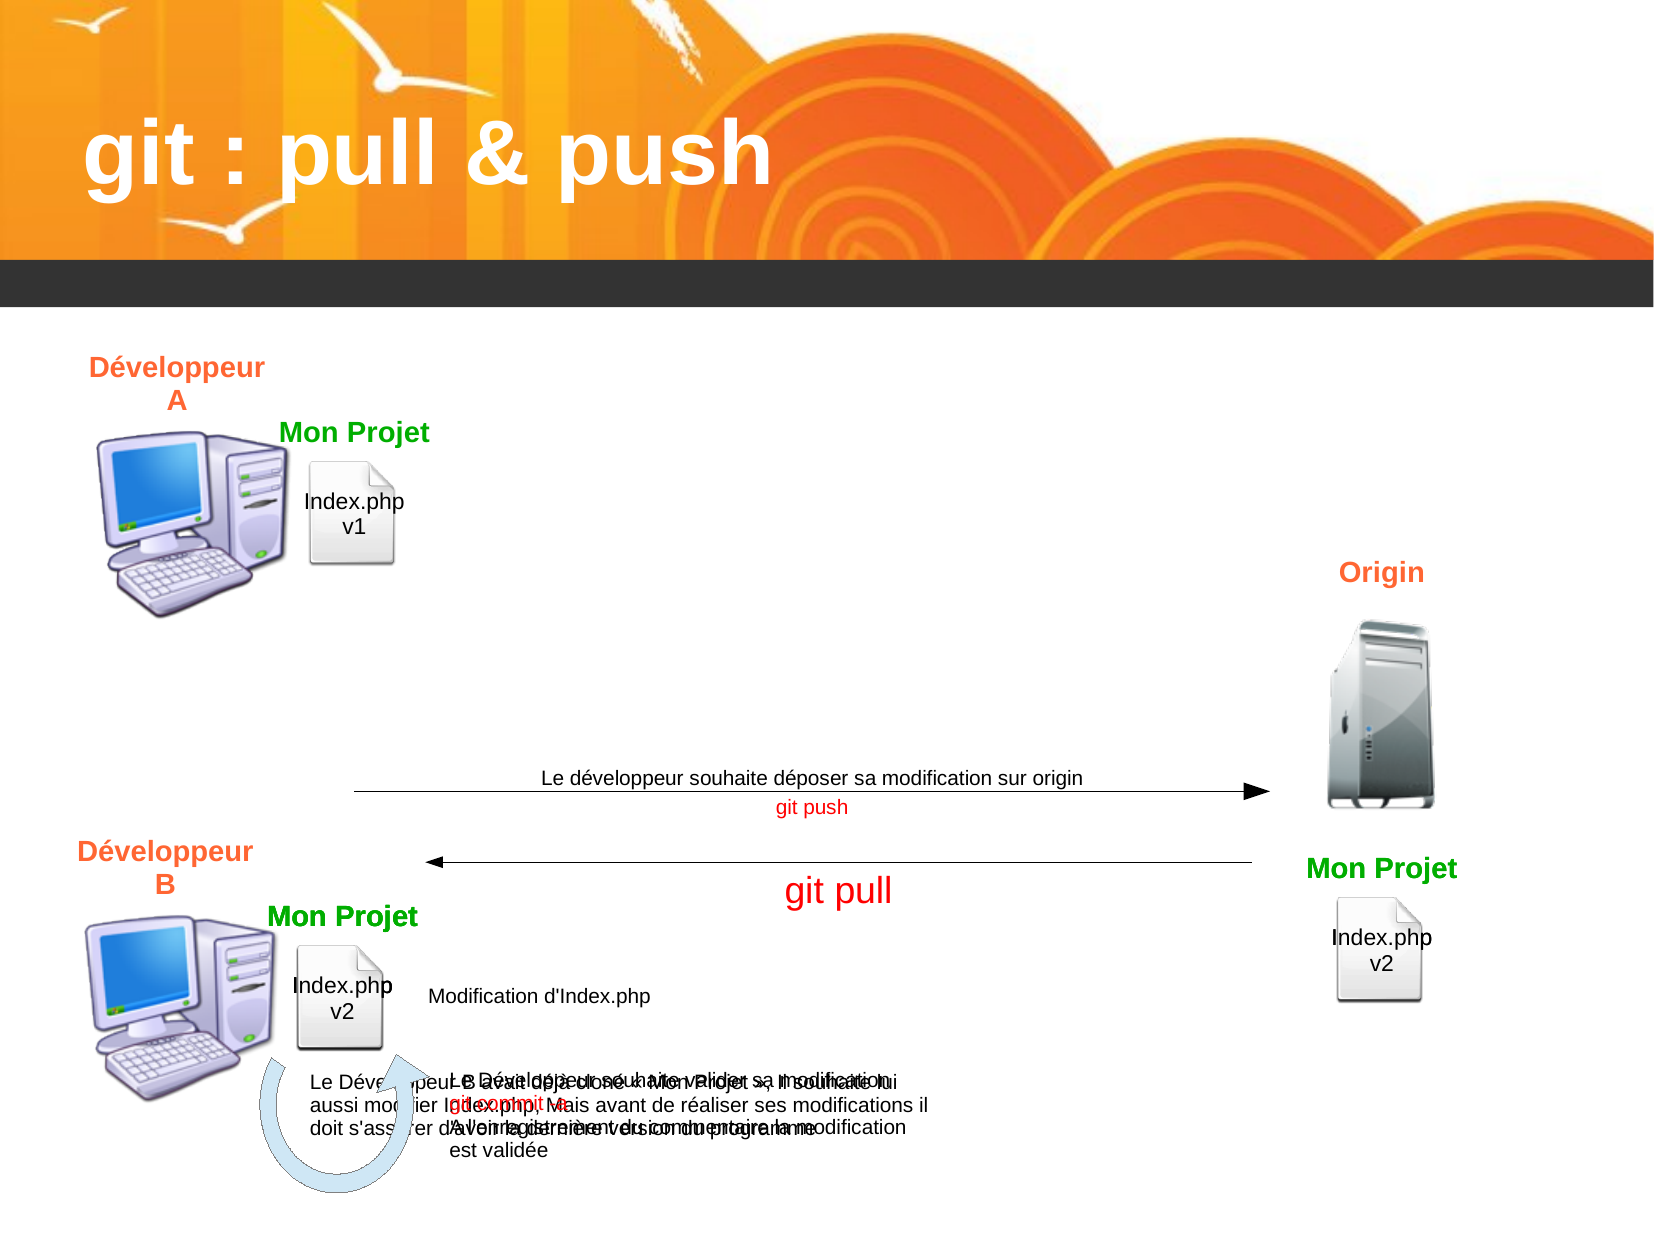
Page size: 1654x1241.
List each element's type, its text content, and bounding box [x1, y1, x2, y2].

text_box Origin [1263, 531, 1501, 615]
picture [1329, 897, 1435, 909]
text_box Mon Projet [1263, 826, 1501, 910]
picture [82, 910, 283, 1110]
picture [301, 461, 408, 472]
text_box Index.php v2 [283, 957, 402, 1040]
picture [94, 425, 295, 626]
text_box Le développeur souhaite déposer sa modification sur origin [864, 792, 1099, 798]
text_box Index.php v1 [295, 472, 414, 556]
text_box Le développeur souhaite déposer sa modification sur origin [526, 792, 761, 798]
text_box Mon Projet [224, 874, 461, 958]
text_box Développeur A [59, 342, 296, 426]
text_box Le développeur souhaite déposer sa modification sur origin [526, 759, 1099, 791]
picture [289, 945, 396, 957]
picture [277, 1075, 283, 1110]
text_box Modification d'Index.php [413, 977, 666, 1016]
text_box Développeur B [47, 826, 284, 910]
picture [301, 556, 408, 567]
picture [289, 1040, 396, 1052]
text_box Mon Projet [295, 390, 473, 474]
title git : pull & push [82, 49, 1571, 257]
text_box git pull [769, 862, 908, 920]
picture [1281, 615, 1482, 815]
text_box Le Développeur B avait déjà cloné « Mon Projet », Il souhaite lui aussi modifier Index.php, Mais avant de réaliser ses modifications il doit s'assurer d'avoir la dernière version du programme [295, 1062, 397, 1148]
text_box Le Développeur souhaite valider sa modification git commit -a A l'enregistrement du commentaire la modification est validée [434, 1061, 922, 1170]
text_box Index.php v2 [1322, 909, 1441, 992]
text_box [259, 1054, 430, 1193]
text_box git push [761, 792, 864, 827]
picture [1329, 992, 1435, 1004]
